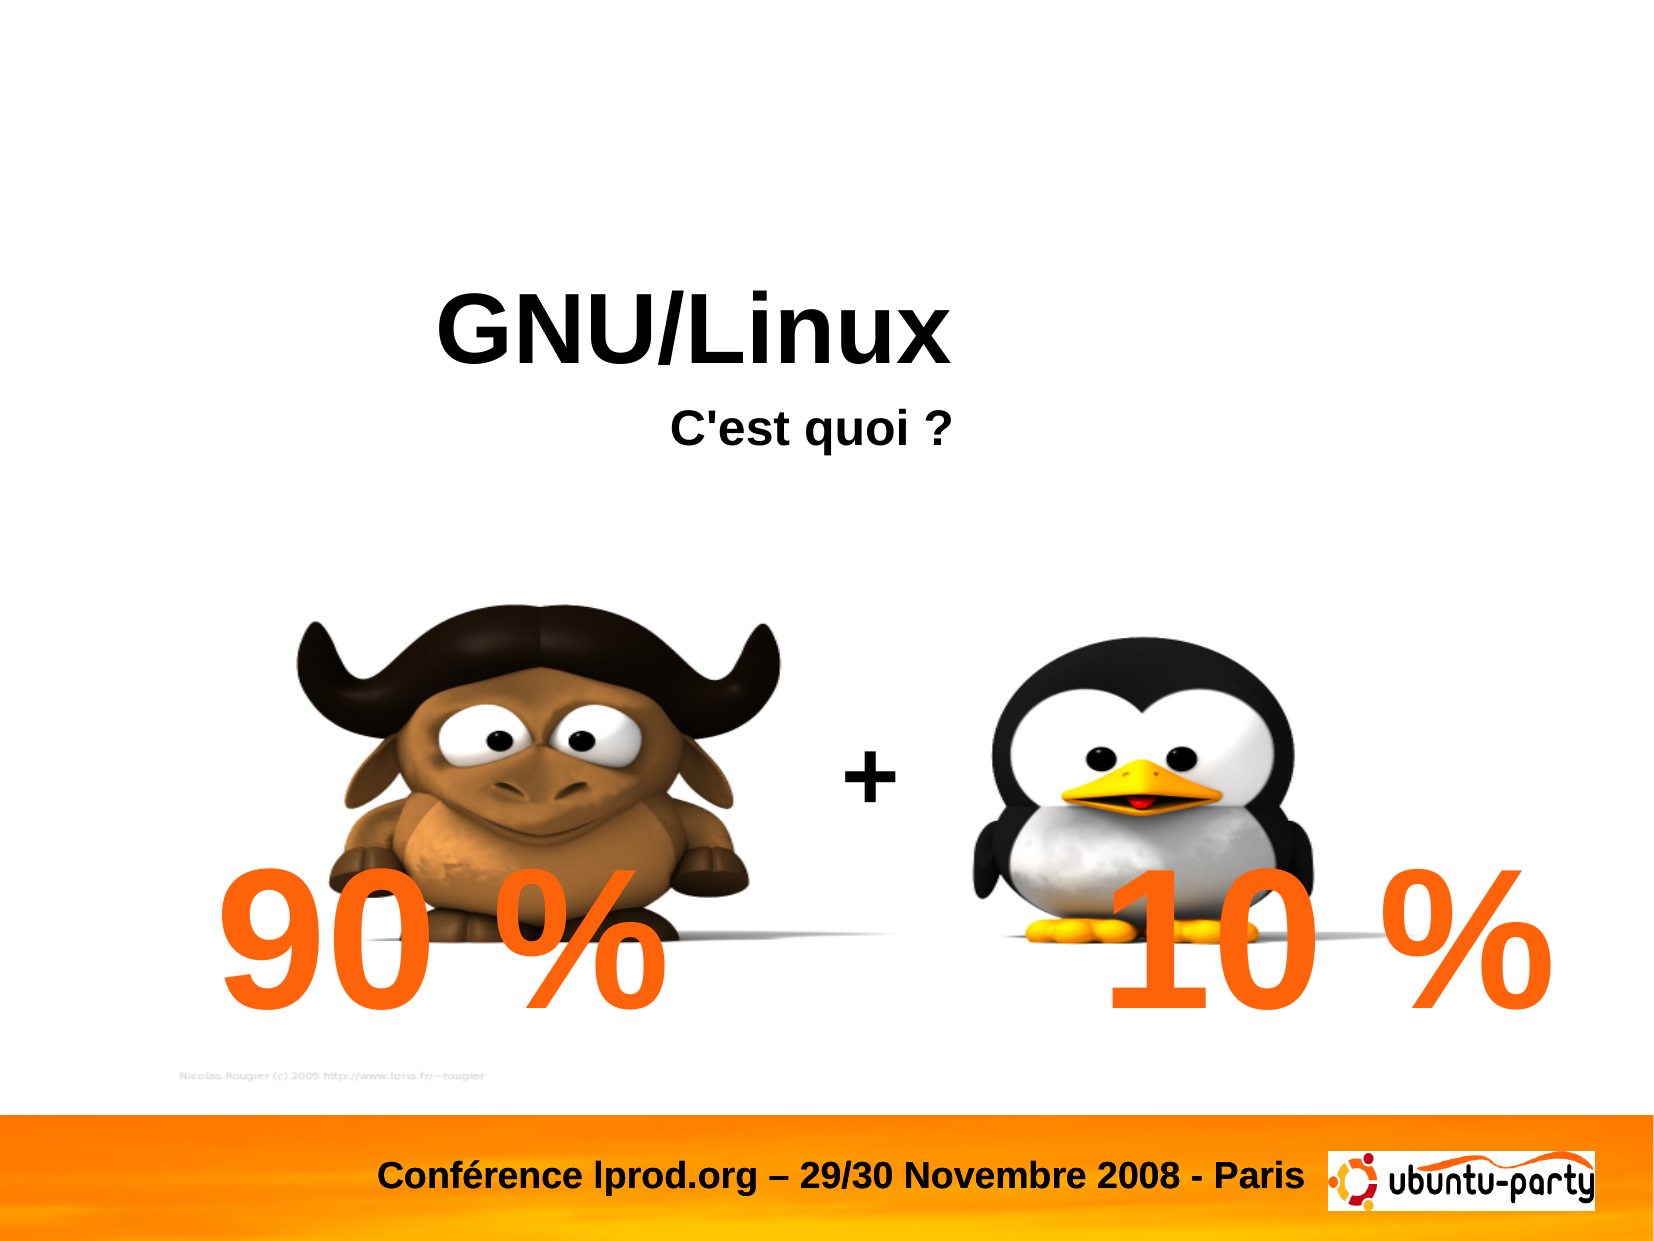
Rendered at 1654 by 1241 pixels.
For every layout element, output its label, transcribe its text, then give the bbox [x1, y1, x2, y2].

picture [709, 857, 1062, 1082]
text_box Conférence lprod.org – 29/30 Novembre 2008 - Paris [295, 1147, 1388, 1211]
text_box C'est quoi ? [265, 393, 1359, 473]
picture [0, 1115, 1654, 1241]
text_box + [324, 712, 1418, 857]
picture [177, 560, 1506, 820]
text_box 10 % [1062, 820, 1595, 1093]
text_box GNU/Linux [147, 265, 1241, 410]
text_box 90 % [177, 820, 709, 1093]
